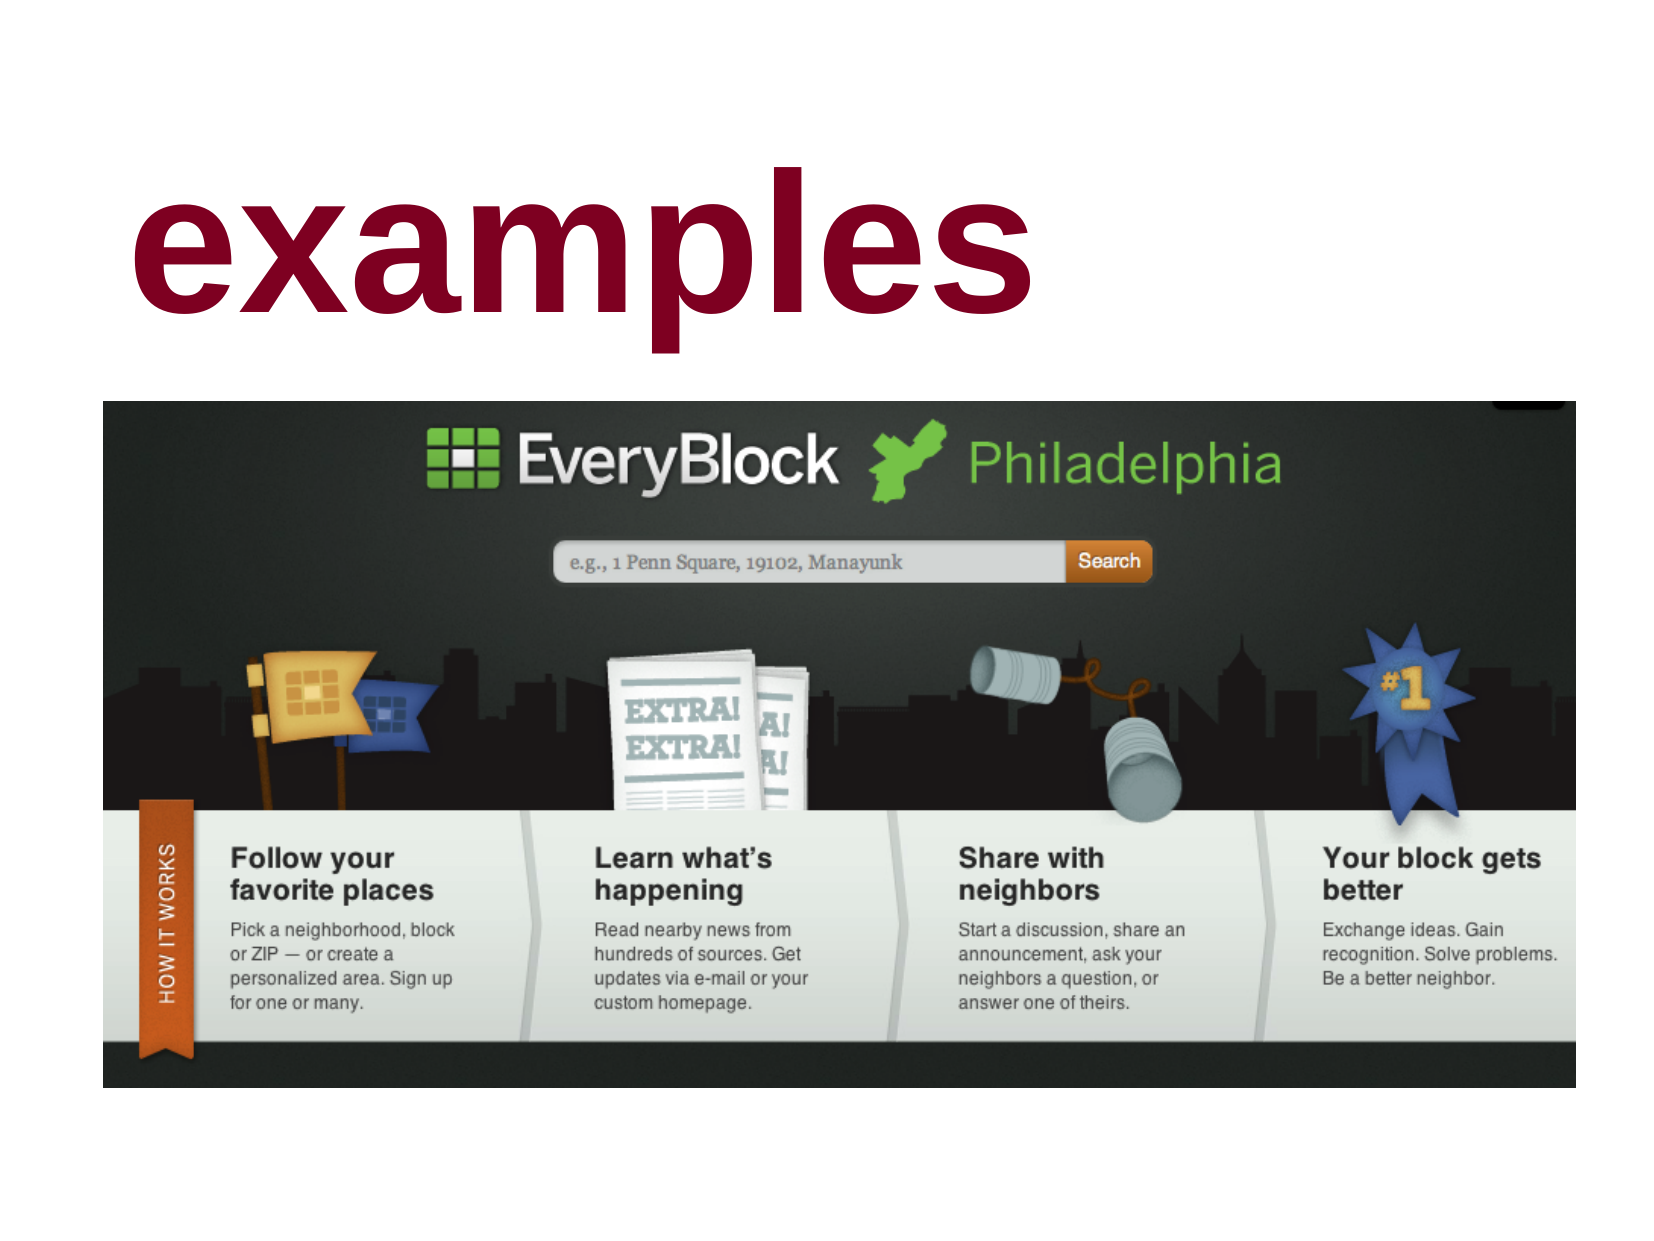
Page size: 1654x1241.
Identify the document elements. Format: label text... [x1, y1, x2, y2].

text_box examples [112, 112, 1575, 338]
text_box examples [679, 223, 723, 295]
picture [103, 401, 1576, 1088]
